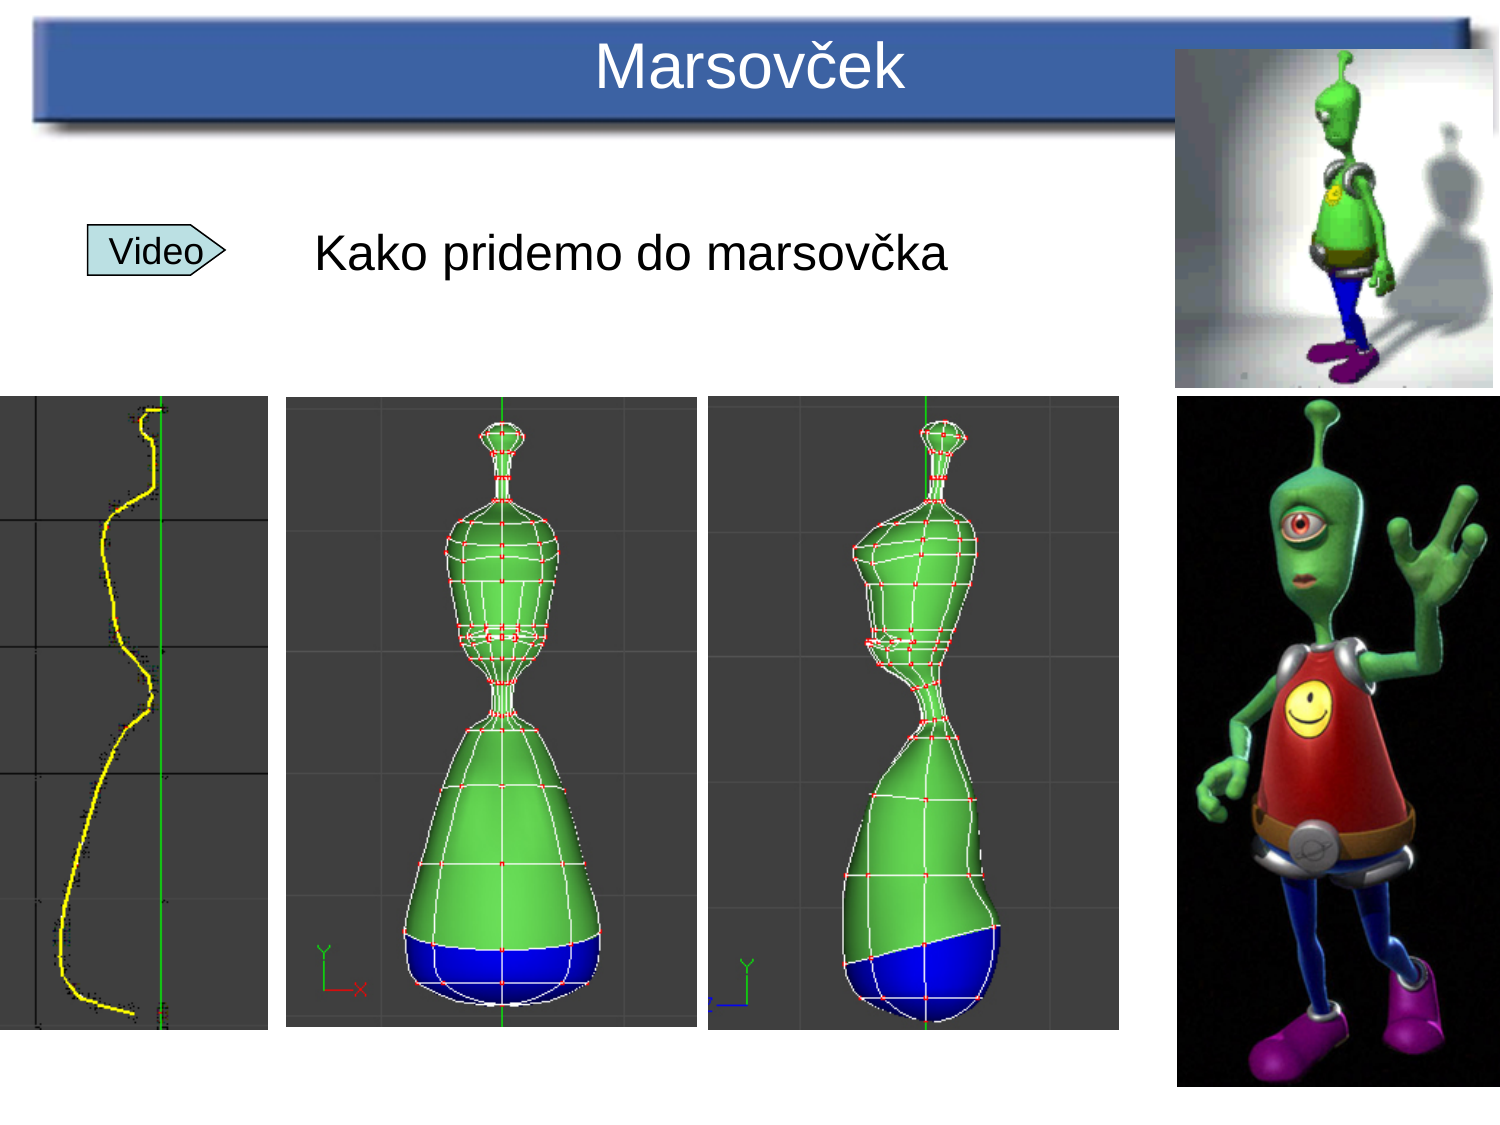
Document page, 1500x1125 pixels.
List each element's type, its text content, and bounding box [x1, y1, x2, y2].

picture [708, 396, 1119, 1030]
title Marsovček [0, 12, 1500, 114]
picture [31, 49, 1499, 388]
picture [0, 396, 268, 1030]
text_box Kako pridemo do marsovčka [299, 212, 1000, 288]
text_box Video [87, 224, 226, 276]
picture [286, 397, 697, 1027]
picture [1177, 396, 1500, 1087]
